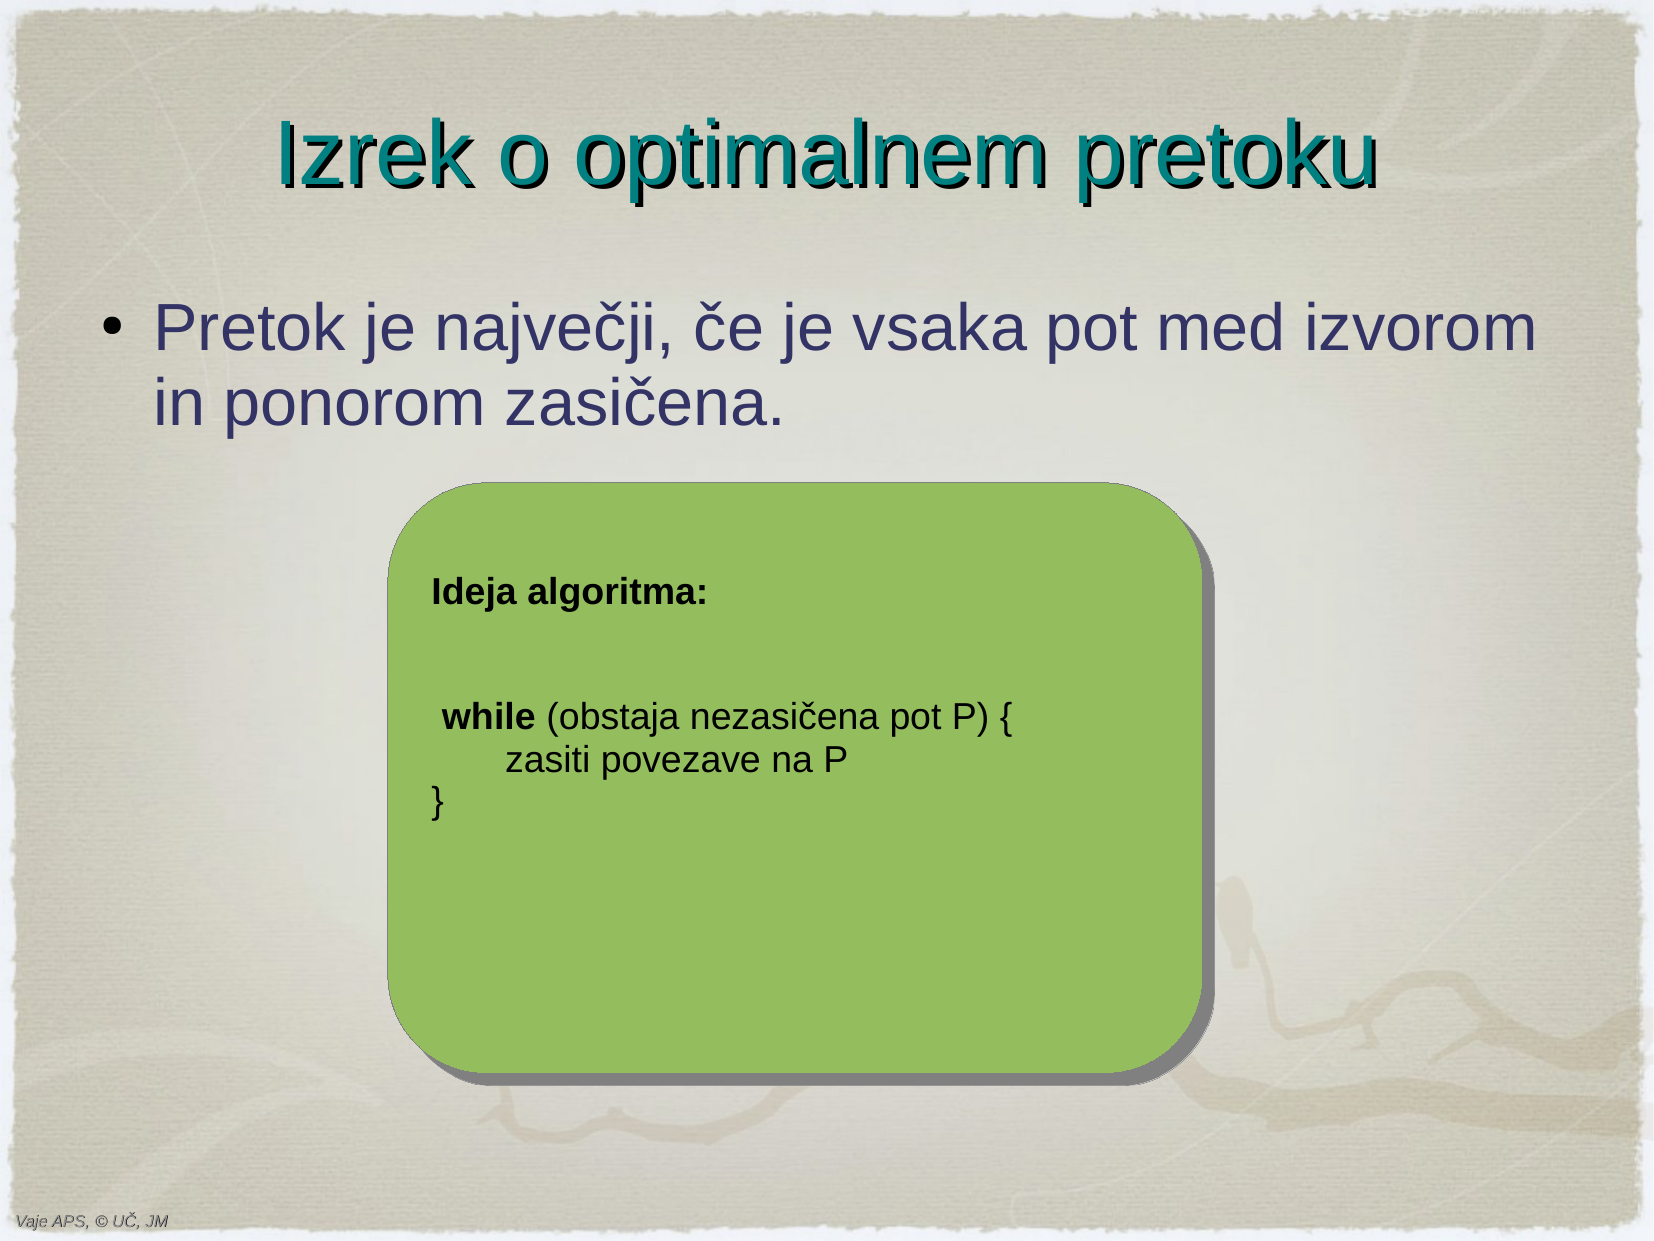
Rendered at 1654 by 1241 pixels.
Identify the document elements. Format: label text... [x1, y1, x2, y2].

text_box Ideja algoritma: while (obstaja nezasičena pot P) { zasiti povezave na P } [387, 482, 1203, 1074]
list Pretok je največji, če je vsaka pot med izvorom in ponorom zasičena. [82, 290, 1571, 1109]
title Izrek o optimalnem pretoku [82, 49, 1571, 257]
picture [0, 0, 1654, 1241]
